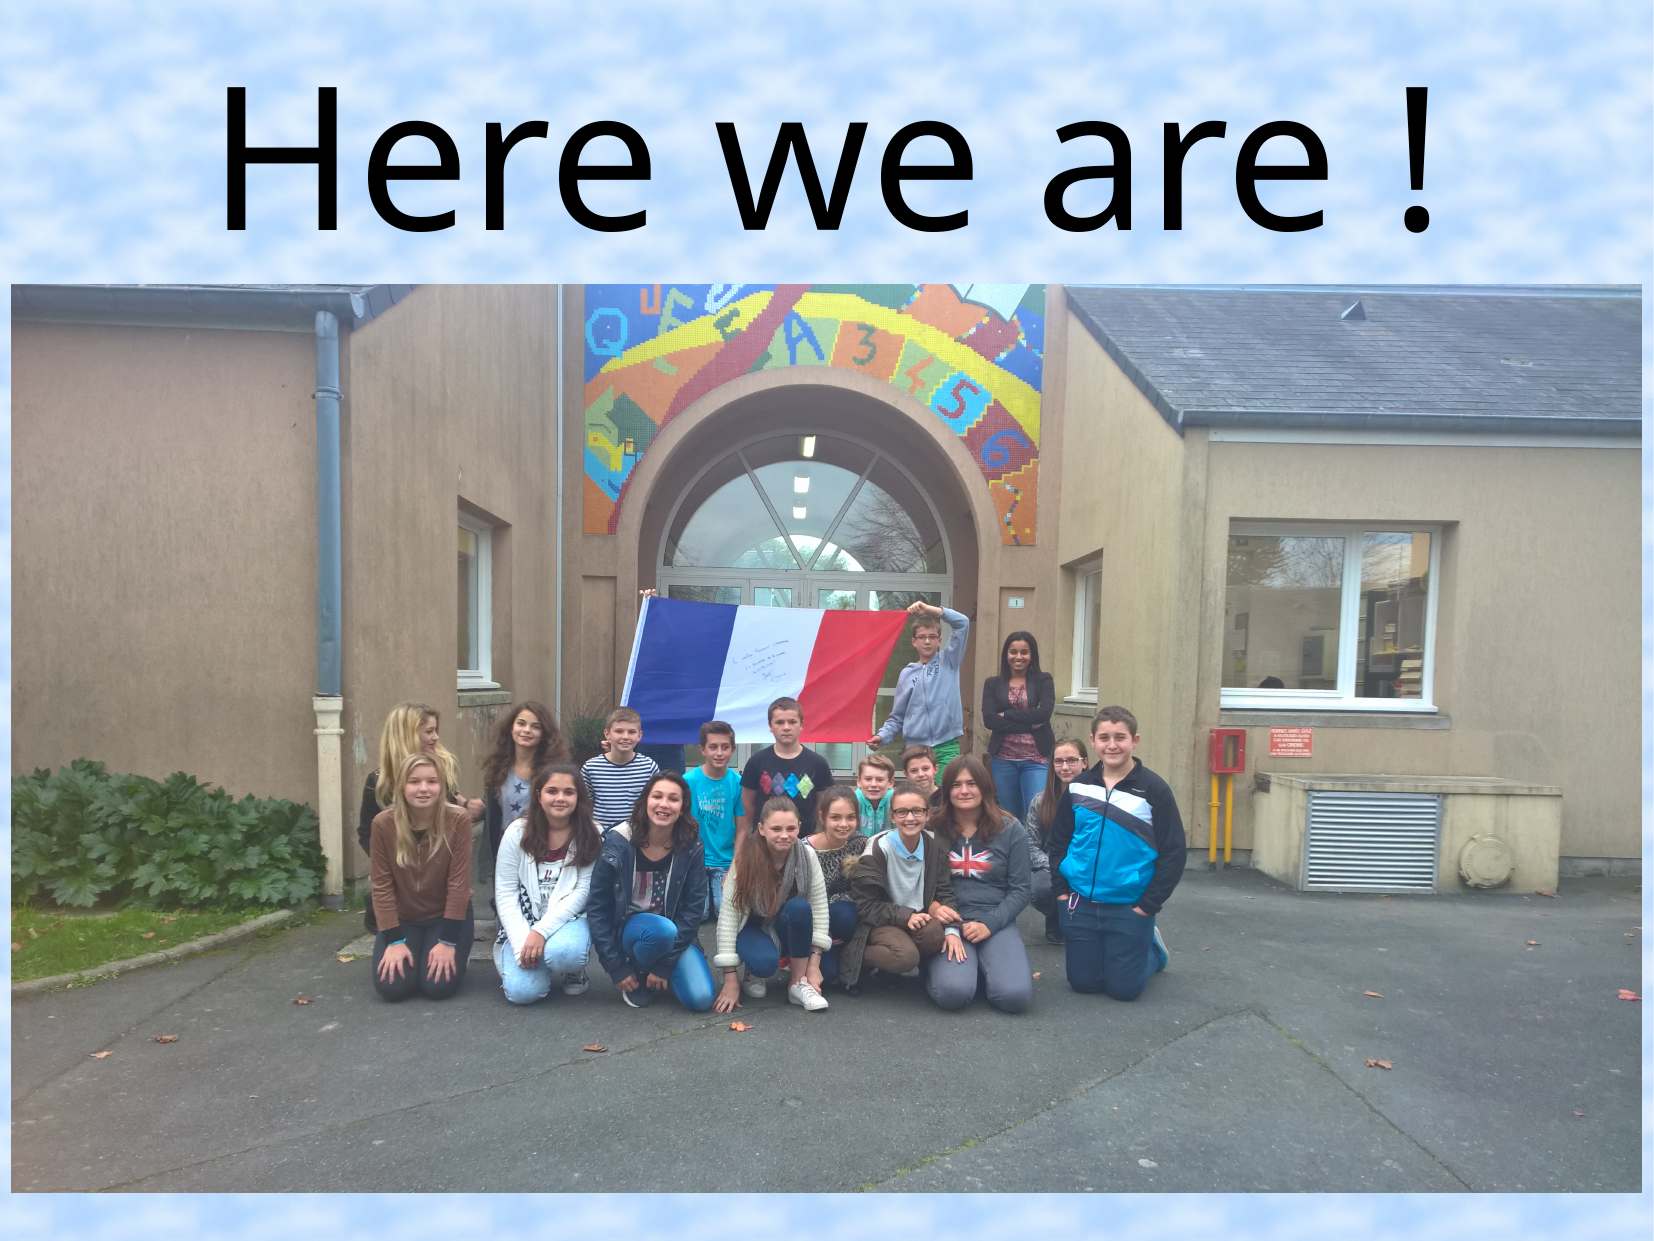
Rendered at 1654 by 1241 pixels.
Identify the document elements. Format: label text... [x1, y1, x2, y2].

picture [0, 0, 1654, 1241]
title Here we are ! [82, 49, 1571, 257]
